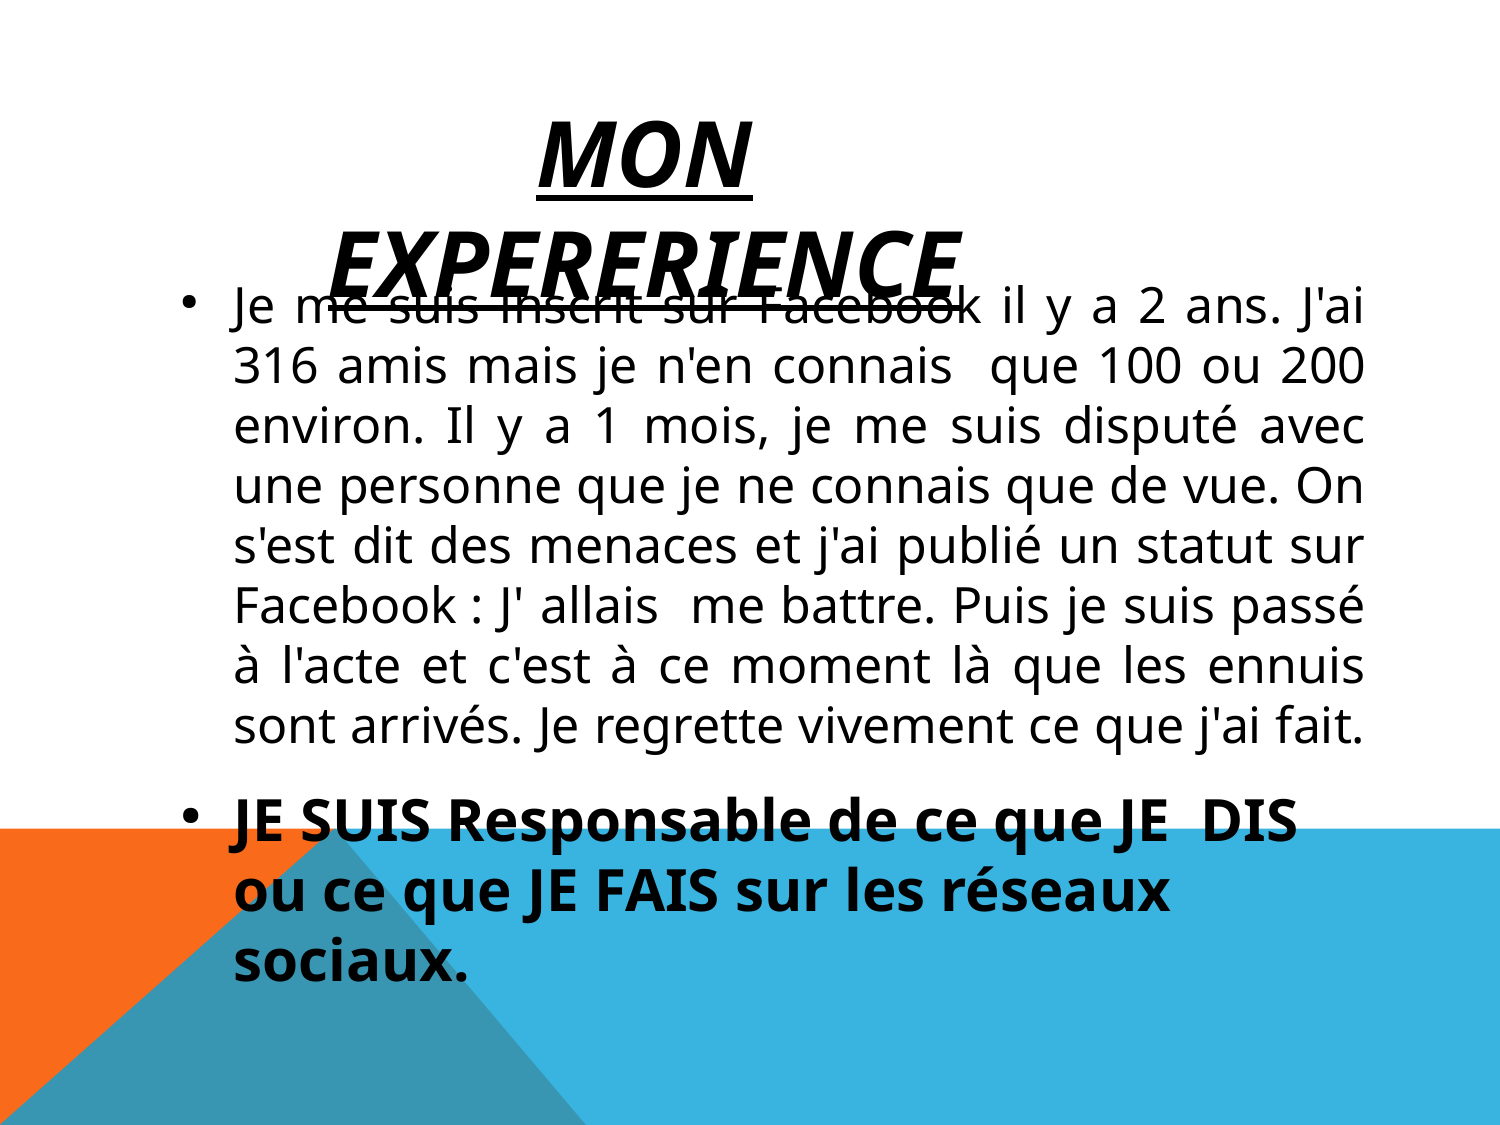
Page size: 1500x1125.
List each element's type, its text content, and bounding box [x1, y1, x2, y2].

list Je me suis inscrit sur Facebook il y a 2 ans. J'ai 316 amis mais je n'en connais que 100 ou 200 environ. Il y a 1 mois, je me suis disputé avec une personne que je ne connais que de vue. On s'est dit des menaces et j'ai publié un statut sur Facebook : J' allais me battre. Puis je suis passé à l'acte et c'est à ce moment là que les ennuis sont arrivés. Je regrette vivement ce que j'ai fait. JE SUIS Responsable de ce que JE DIS ou ce que JE FAIS sur les réseaux sociaux. [147, 265, 1382, 975]
title MON EXPERERIENCE [312, 88, 1188, 237]
